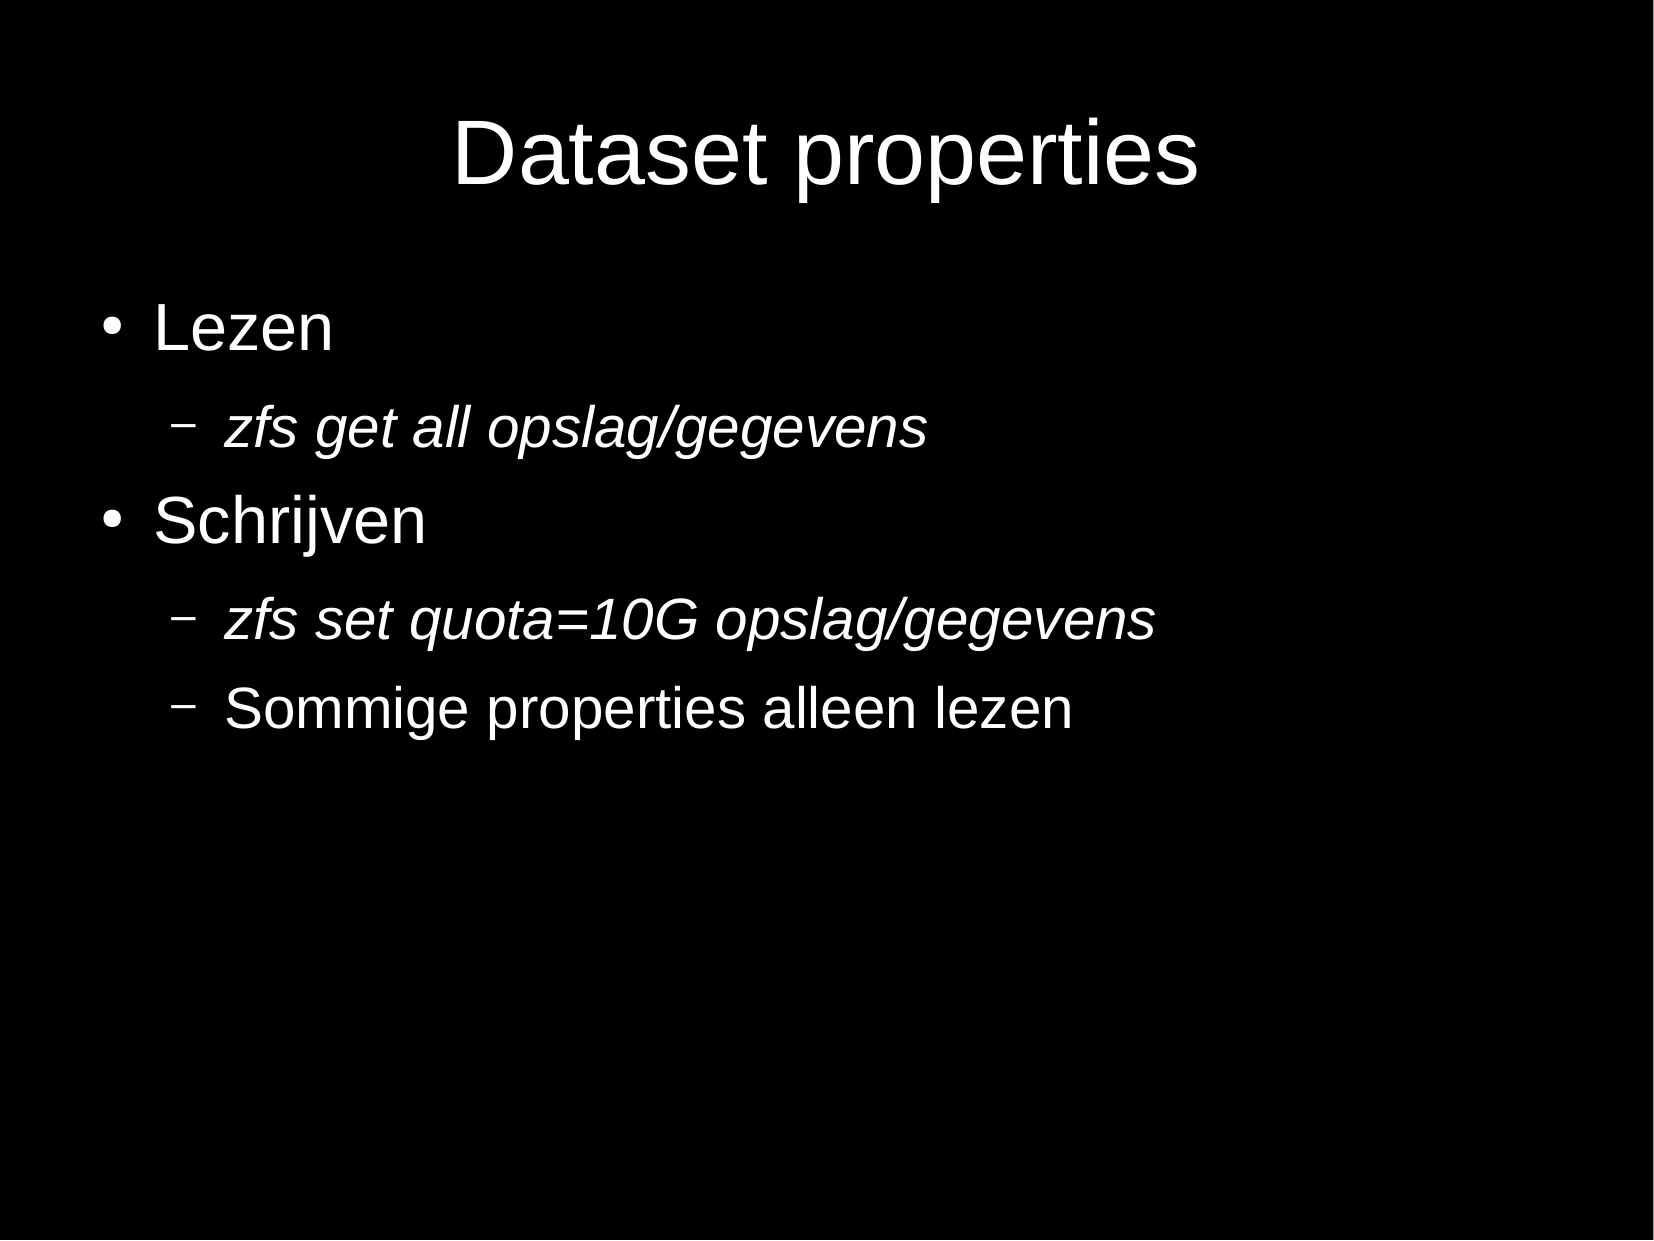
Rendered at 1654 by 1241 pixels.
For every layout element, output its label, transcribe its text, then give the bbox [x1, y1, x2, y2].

title Dataset properties [82, 49, 1571, 257]
list Lezen zfs get all opslag/gegevens Schrijven zfs set quota=10G opslag/gegevens Sommige properties alleen lezen [82, 290, 1571, 1010]
